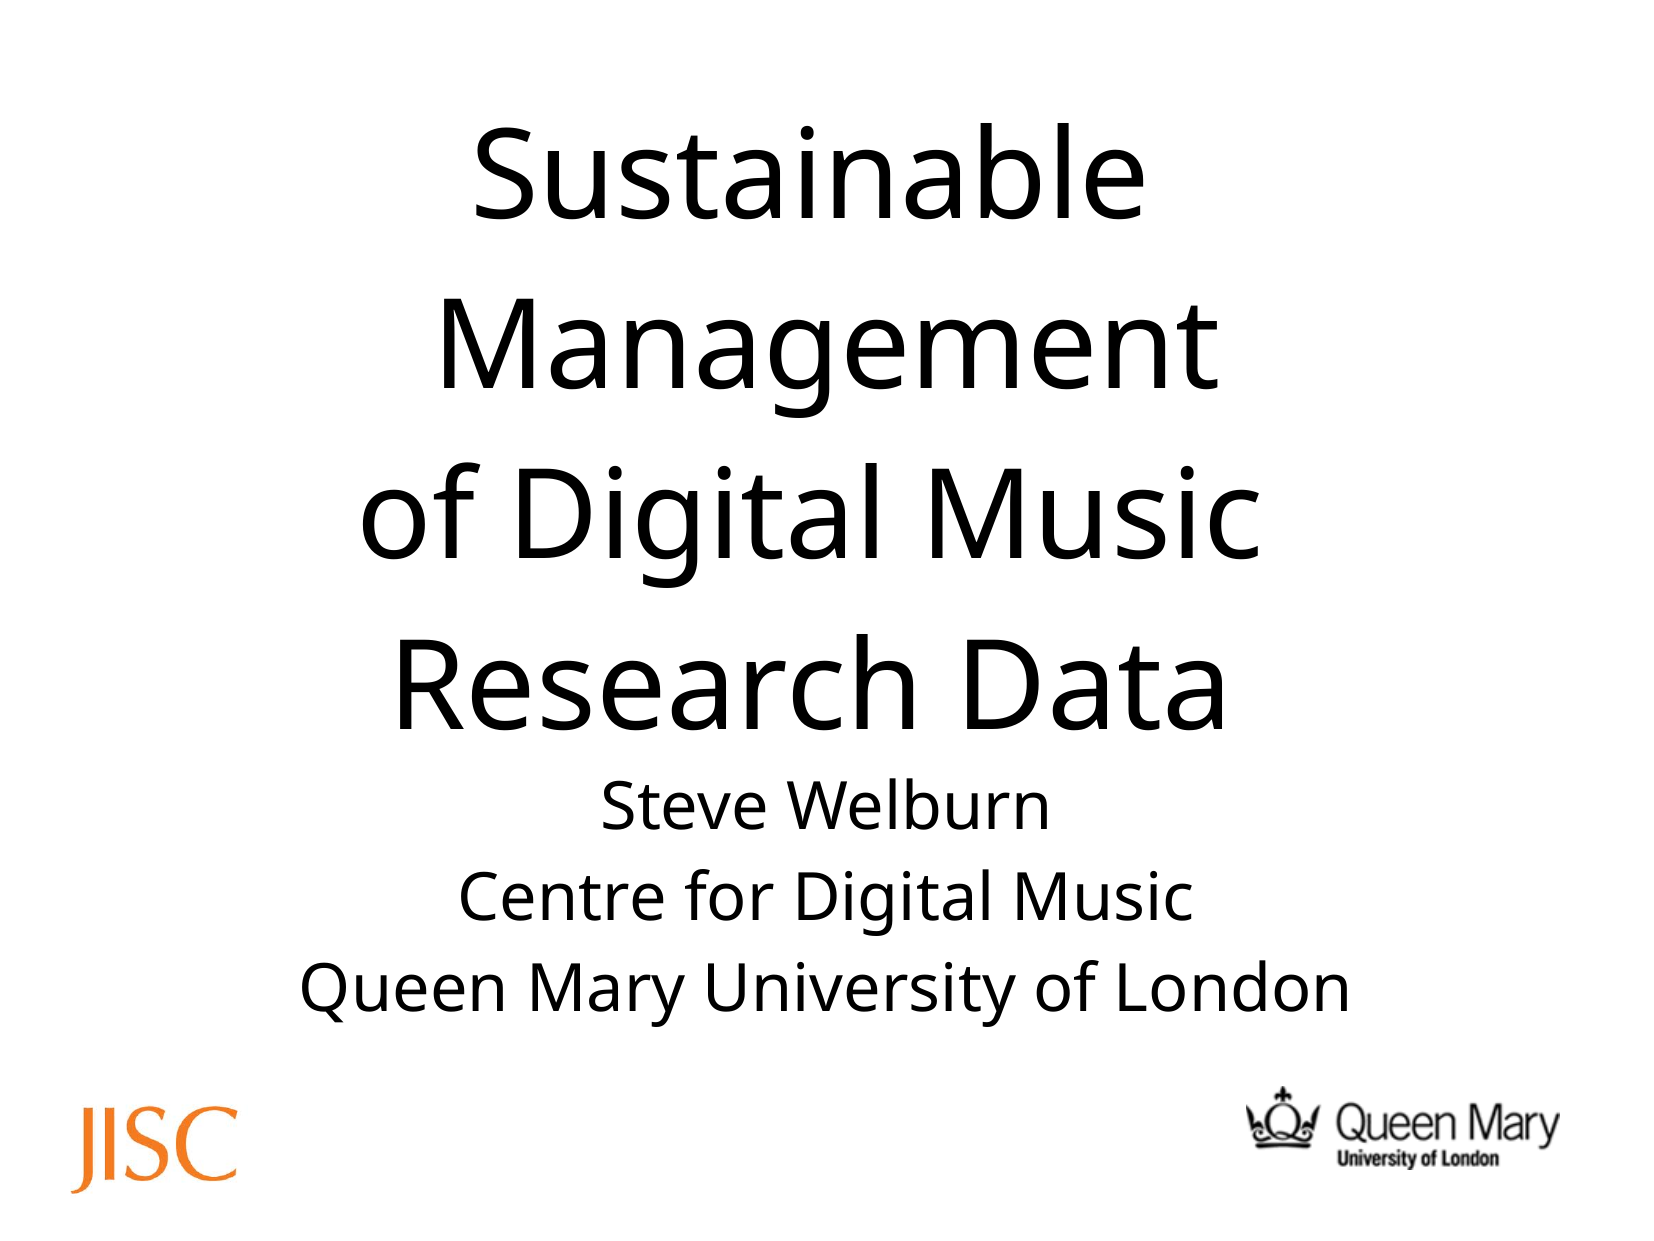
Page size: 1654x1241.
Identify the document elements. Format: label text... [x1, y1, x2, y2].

title Sustainable Management of Digital Music Research Data [248, 145, 1406, 705]
picture [1246, 1086, 1560, 1170]
picture [59, 1082, 249, 1210]
subtitle Steve Welburn Centre for Digital Music Queen Mary University of London [100, 750, 1554, 1040]
